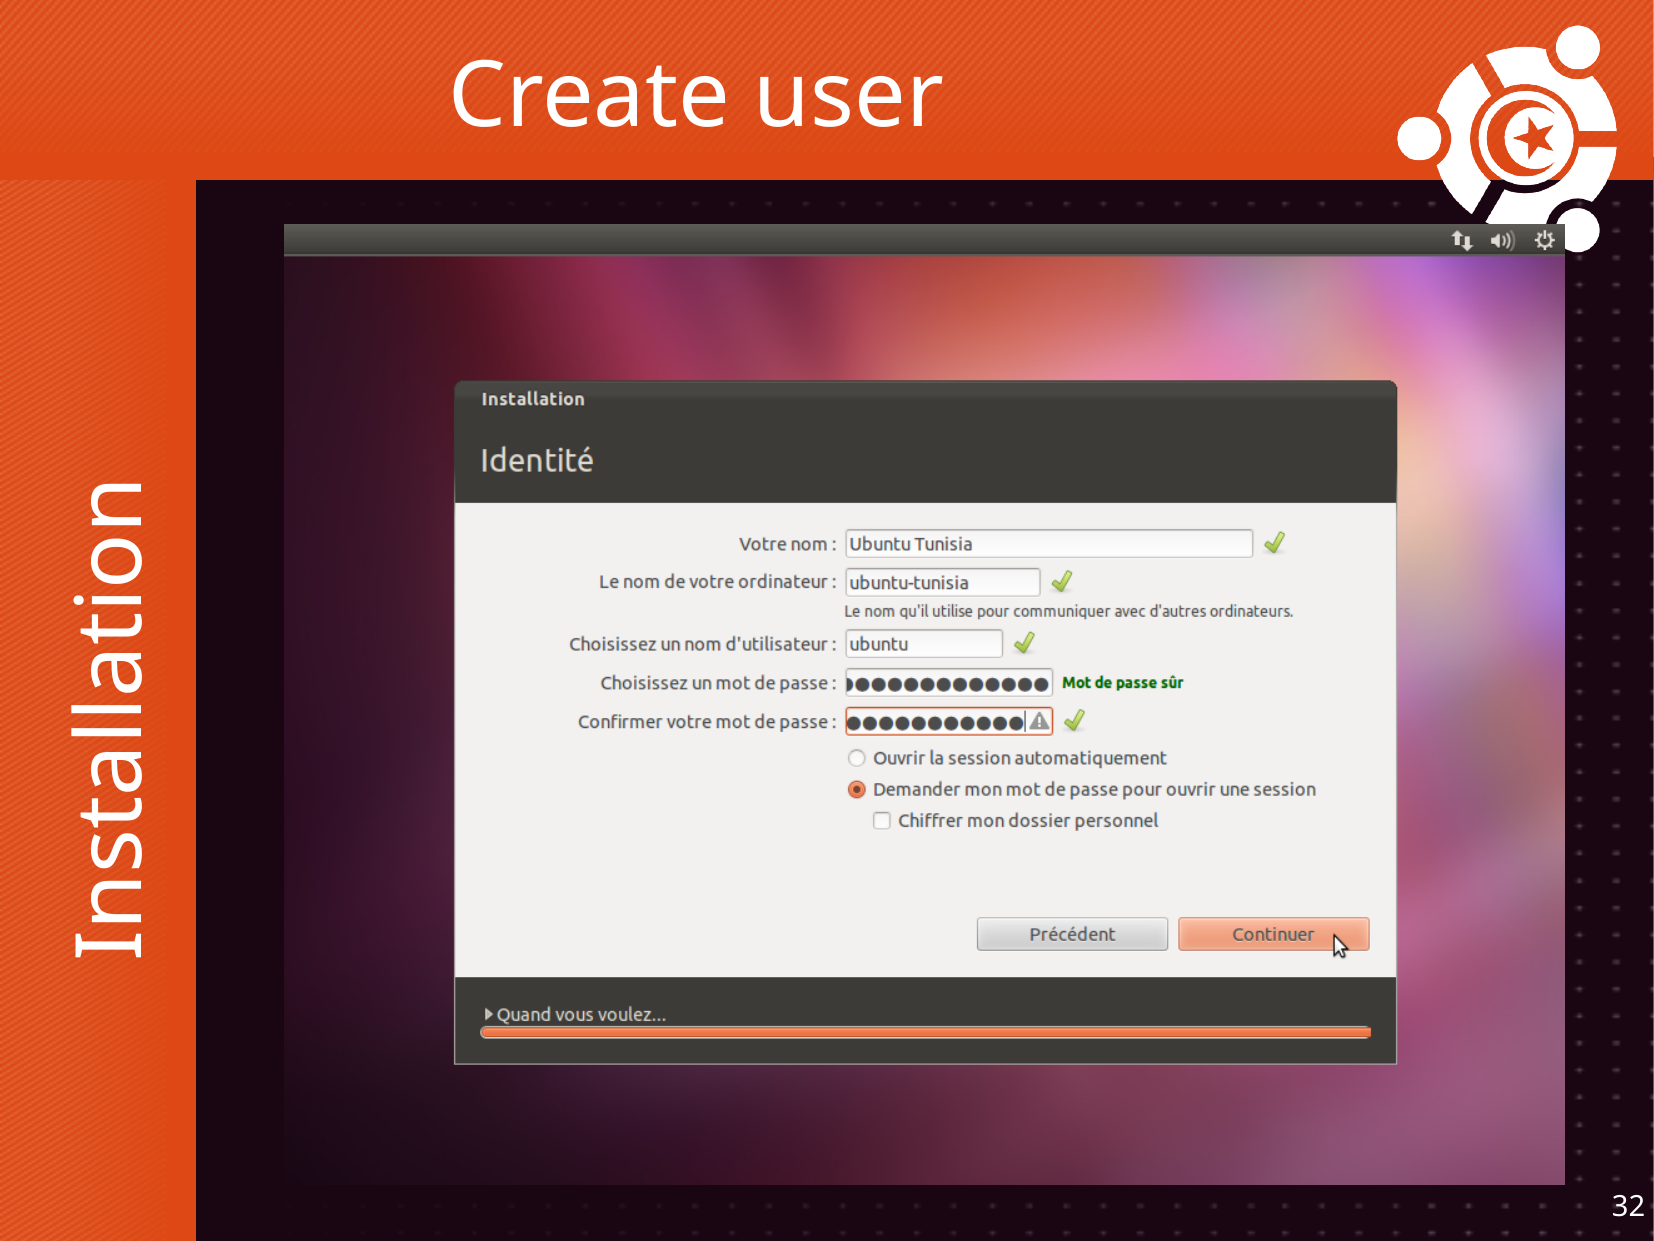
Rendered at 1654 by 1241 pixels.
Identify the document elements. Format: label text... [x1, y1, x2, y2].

picture [0, 0, 1654, 1241]
title Installation [17, 210, 196, 1229]
title Create user [0, 2, 1394, 181]
